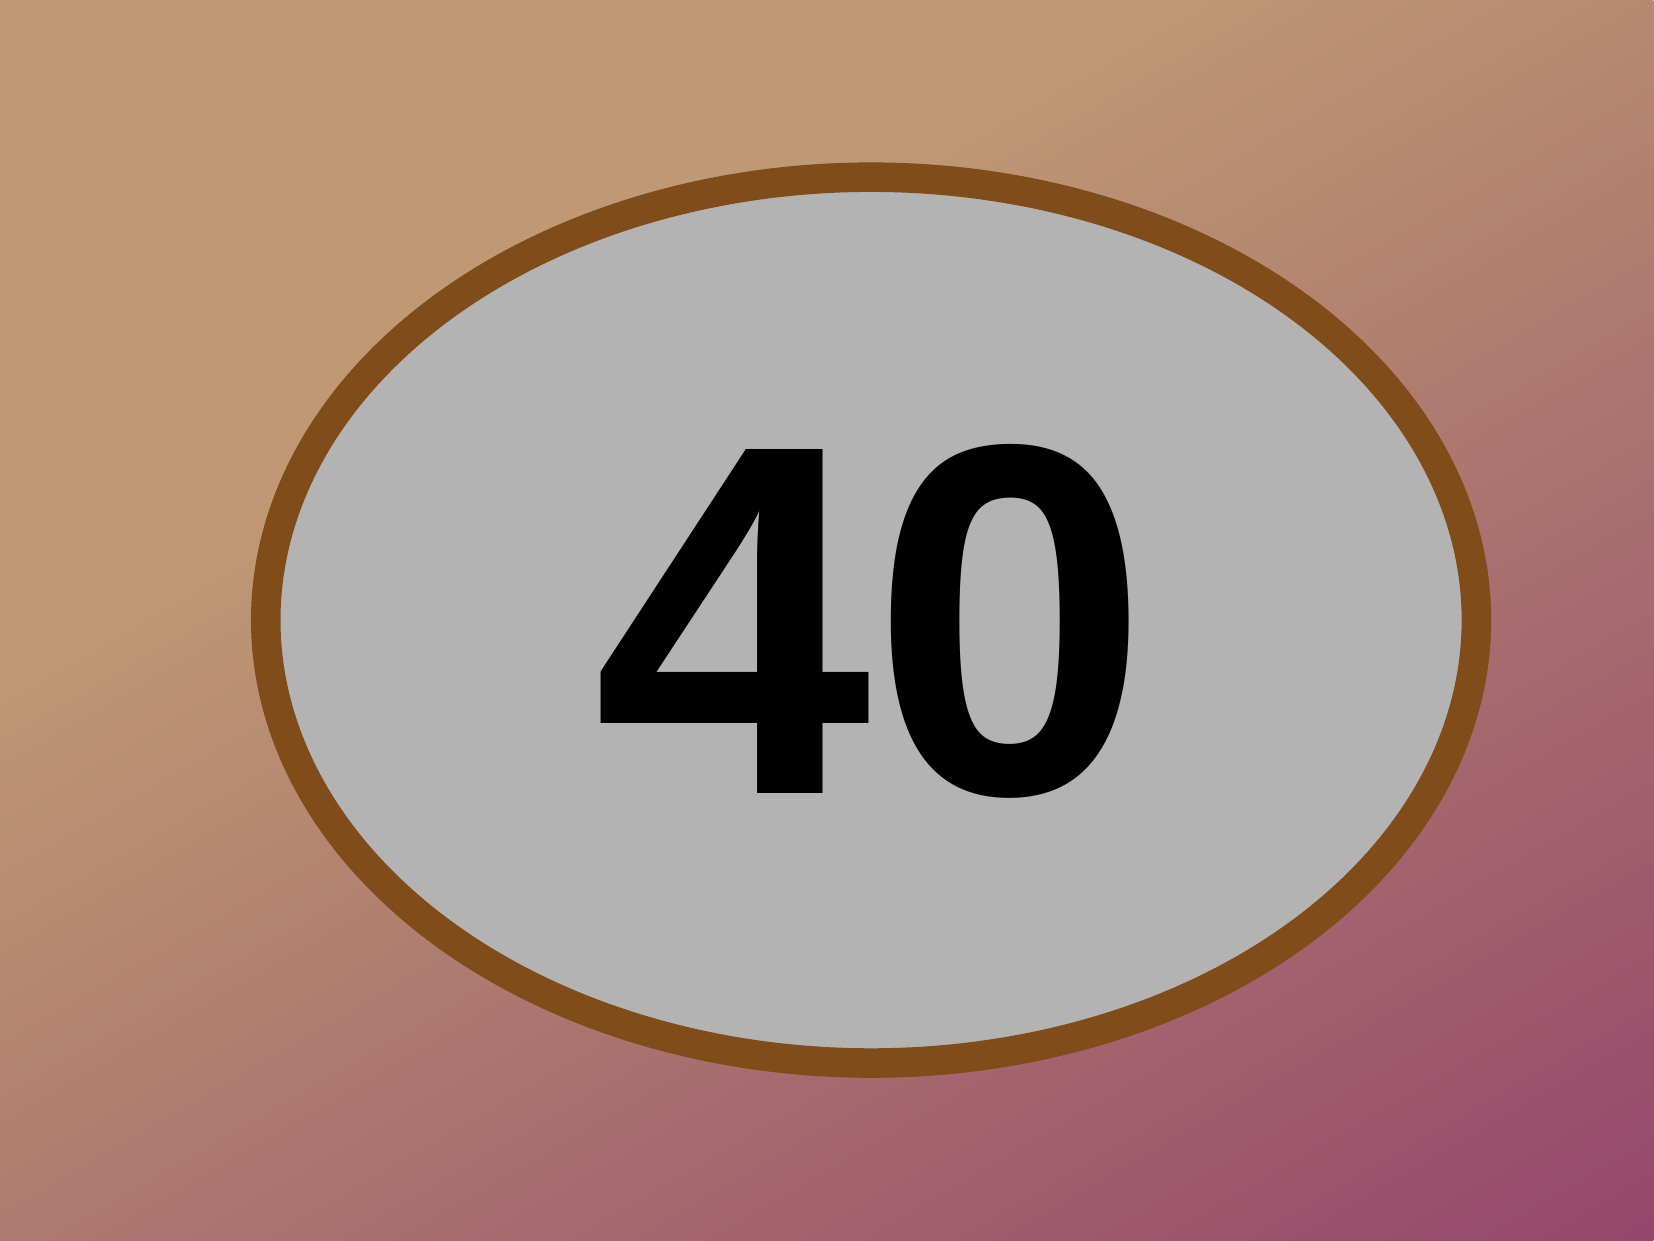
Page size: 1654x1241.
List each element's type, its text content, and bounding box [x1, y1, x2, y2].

text_box 40 [265, 177, 1477, 1064]
